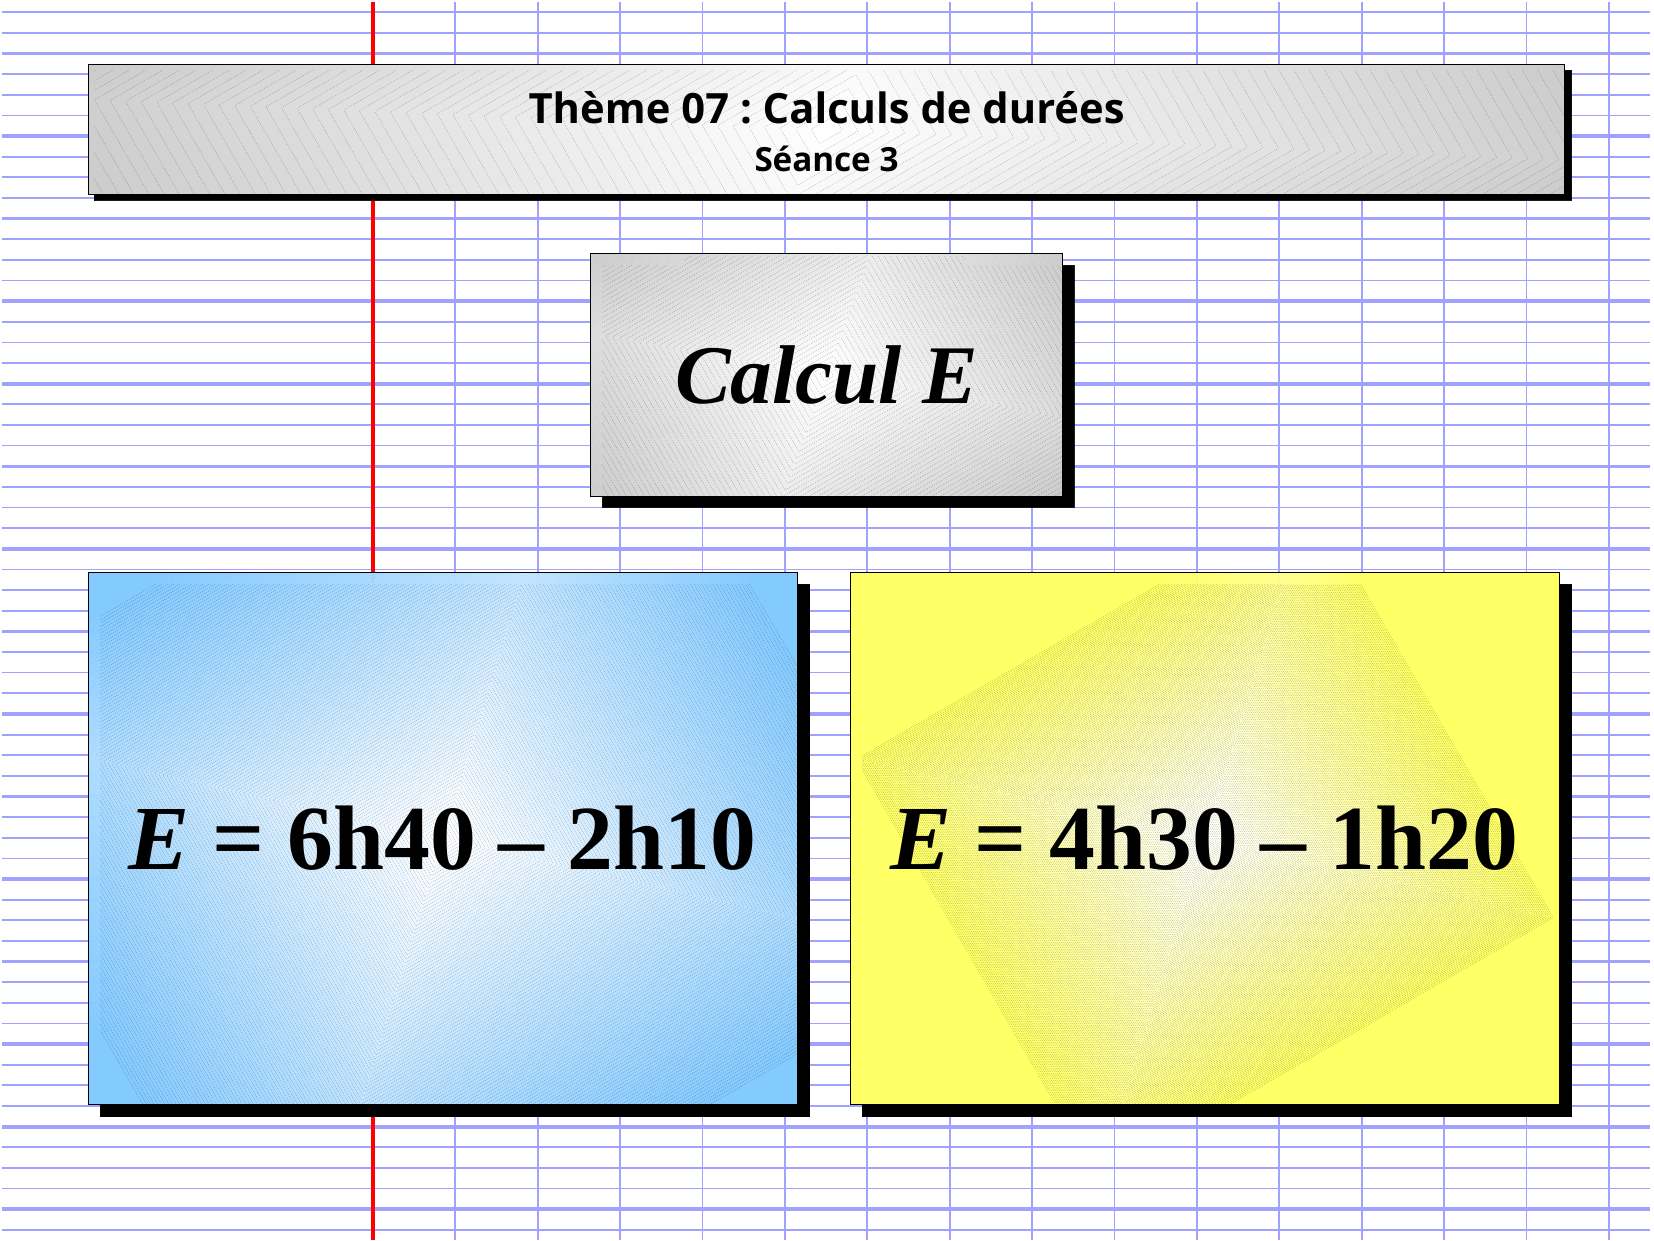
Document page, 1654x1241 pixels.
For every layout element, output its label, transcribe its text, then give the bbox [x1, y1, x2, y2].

text_box Thème 07 : Calculs de durées Séance 3 [88, 64, 1565, 195]
picture [0, 0, 1654, 1241]
text_box Calcul E [590, 253, 1063, 497]
text_box E = 4h30 – 1h20 [850, 572, 1560, 1105]
text_box E = 6h40 – 2h10 [88, 572, 798, 1105]
